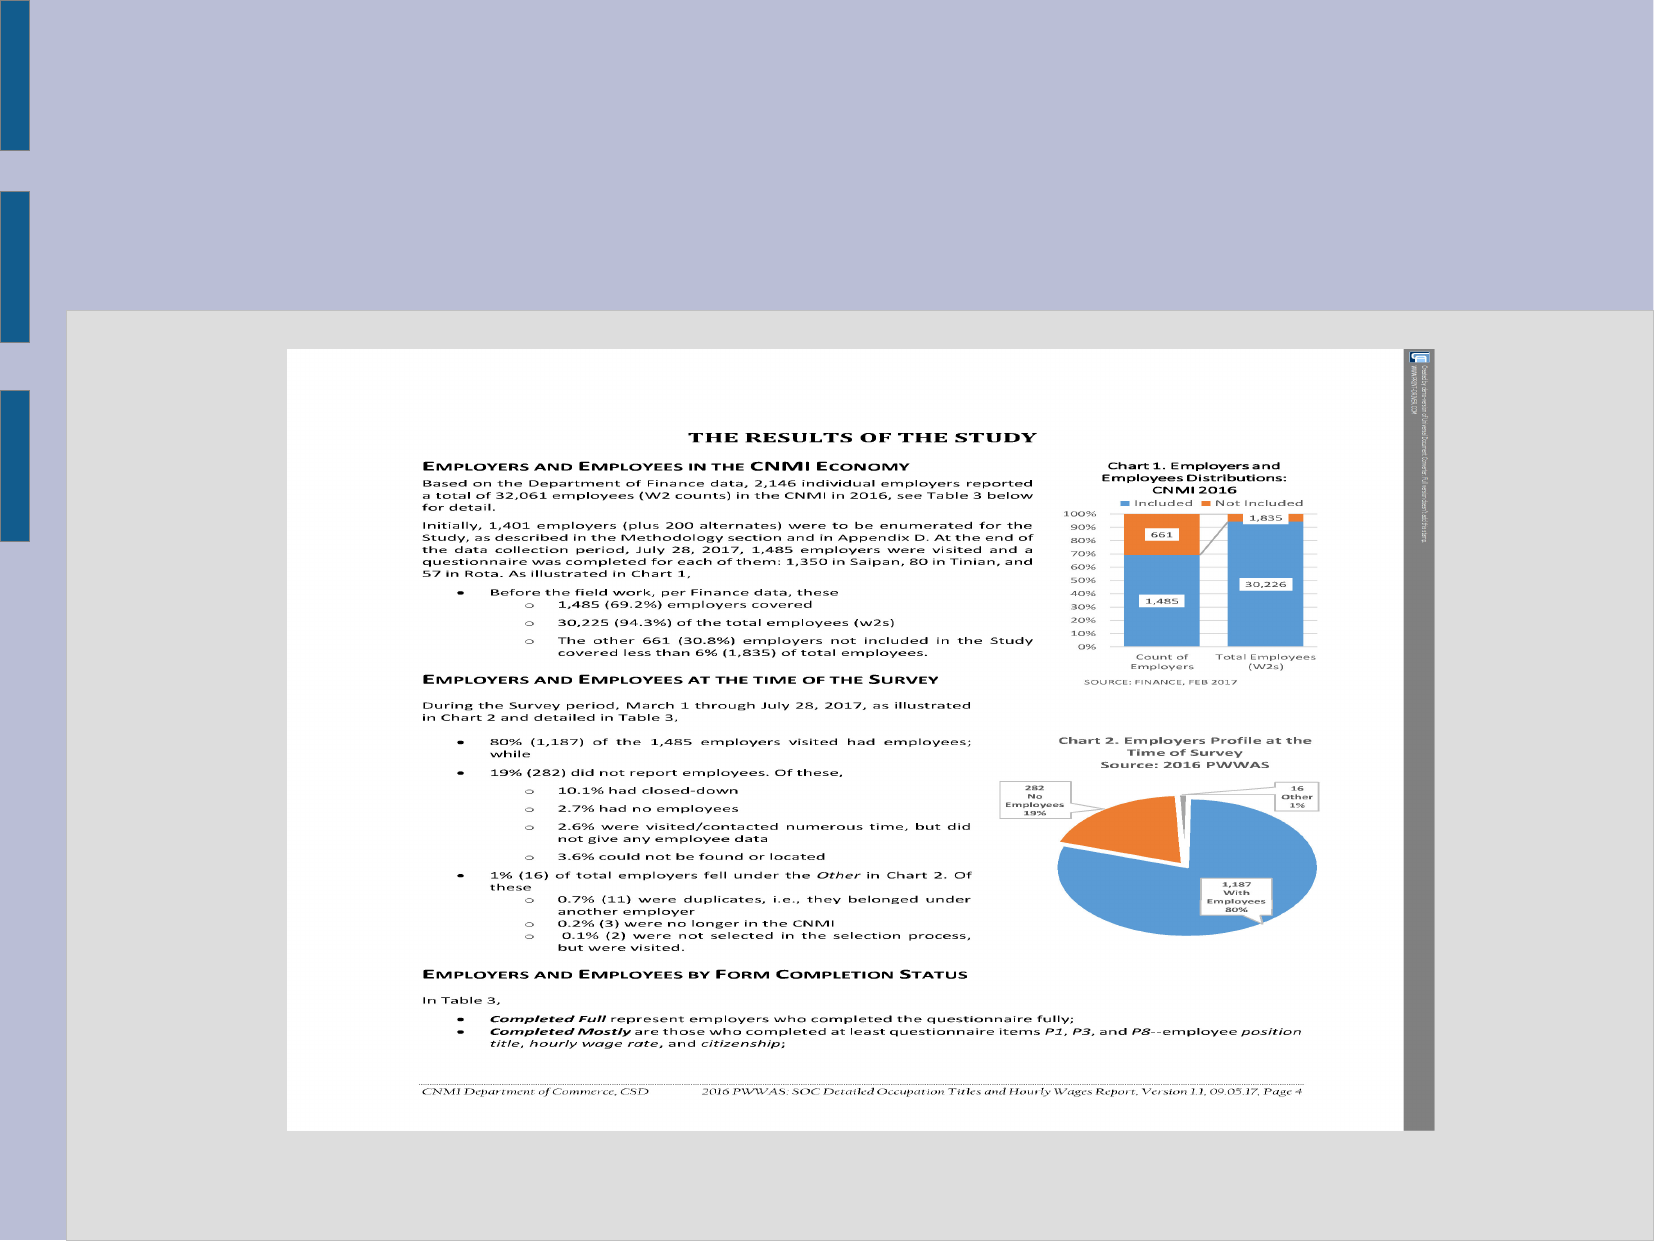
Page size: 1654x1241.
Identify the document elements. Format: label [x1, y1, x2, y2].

picture [287, 349, 1435, 1131]
